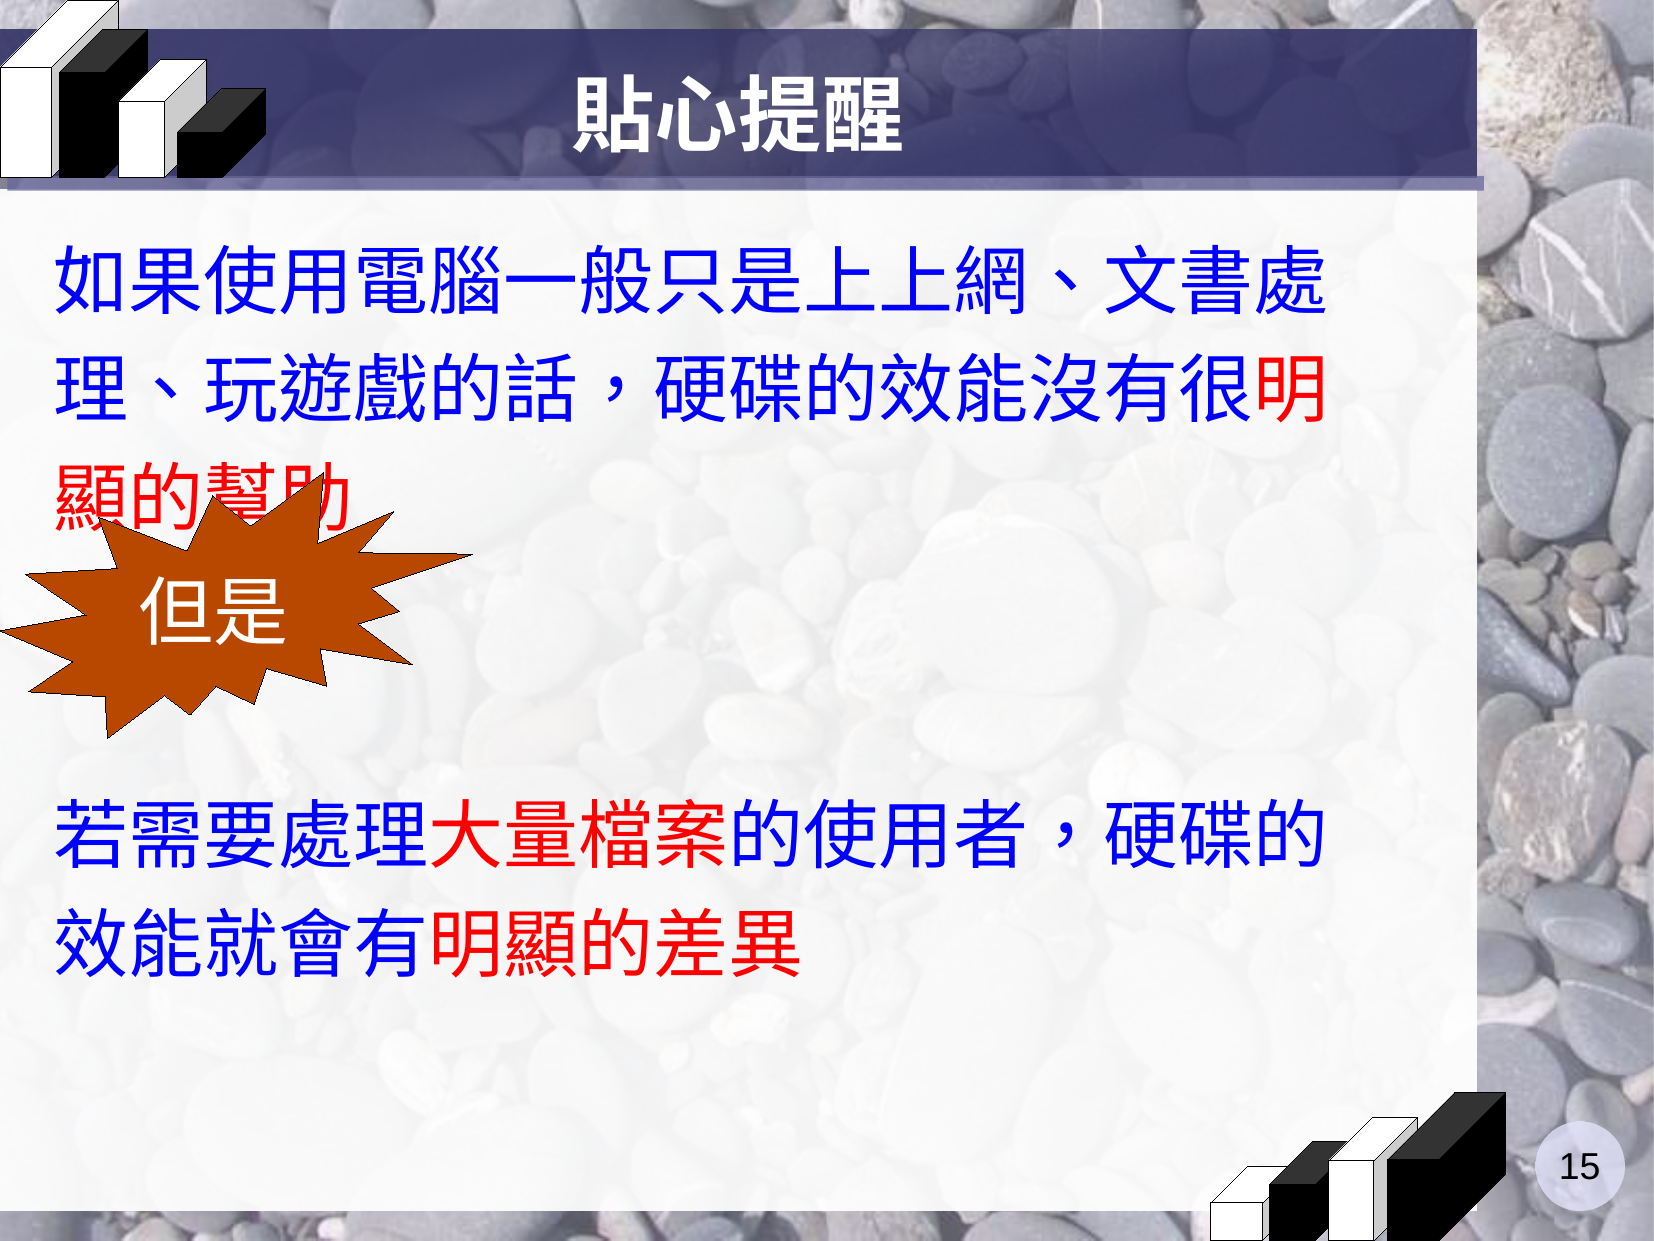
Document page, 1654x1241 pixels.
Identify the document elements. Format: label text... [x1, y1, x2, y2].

list 如果使用電腦一般只是上上網、文書處理、玩遊戲的話，硬碟的效能沒有很明顯的幫助 若需要處理大量檔案的使用者，硬碟的效能就會有明顯的差異 [0, 221, 1359, 1152]
text_box 但是 [0, 472, 473, 739]
title 貼心提醒 [29, 59, 1447, 159]
